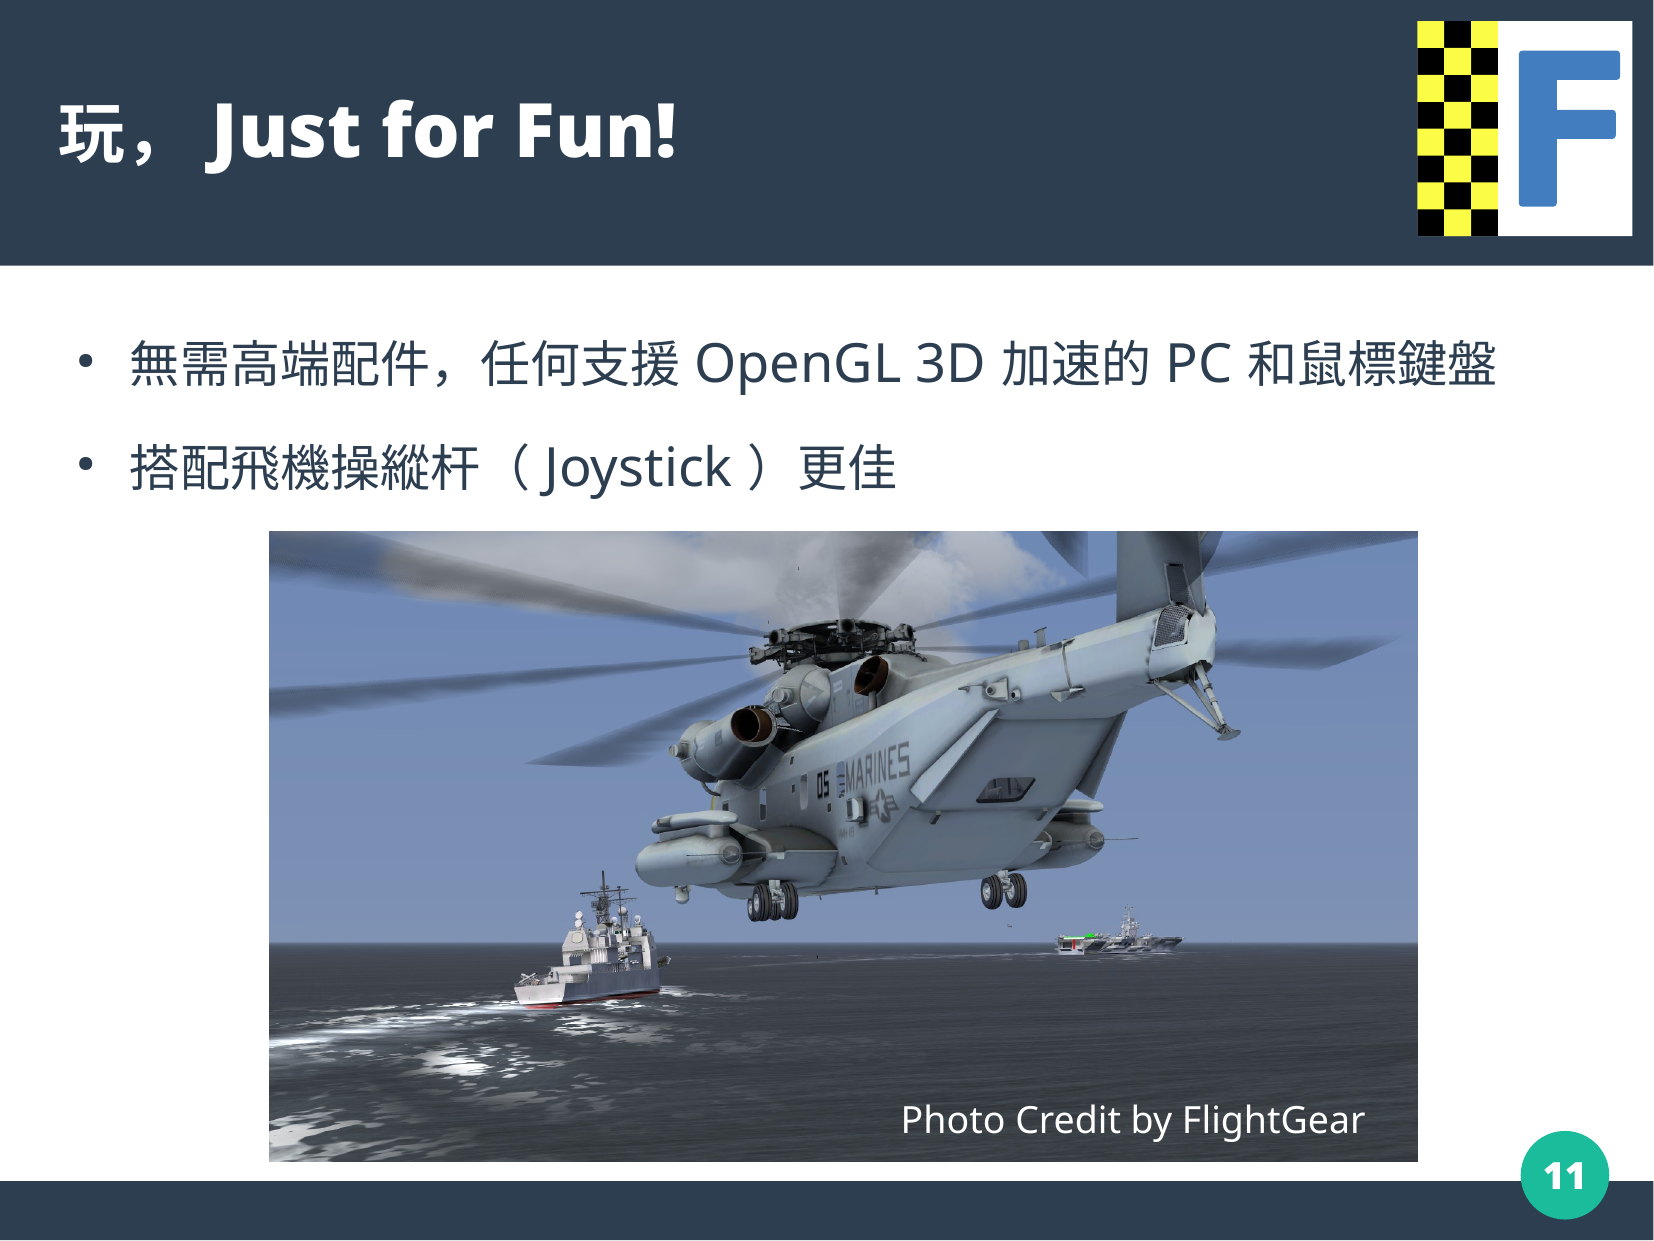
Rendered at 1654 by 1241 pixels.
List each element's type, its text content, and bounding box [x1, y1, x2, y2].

title 玩，Just for Fun! [59, 49, 1595, 207]
text_box Photo Credit by FlightGear [850, 1086, 1413, 1149]
picture [269, 531, 1418, 1162]
list 無需高端配件，任何支援OpenGL 3D加速的PC和鼠標鍵盤 搭配飛機操縱杆（Joystick）更佳 [59, 324, 1595, 1152]
